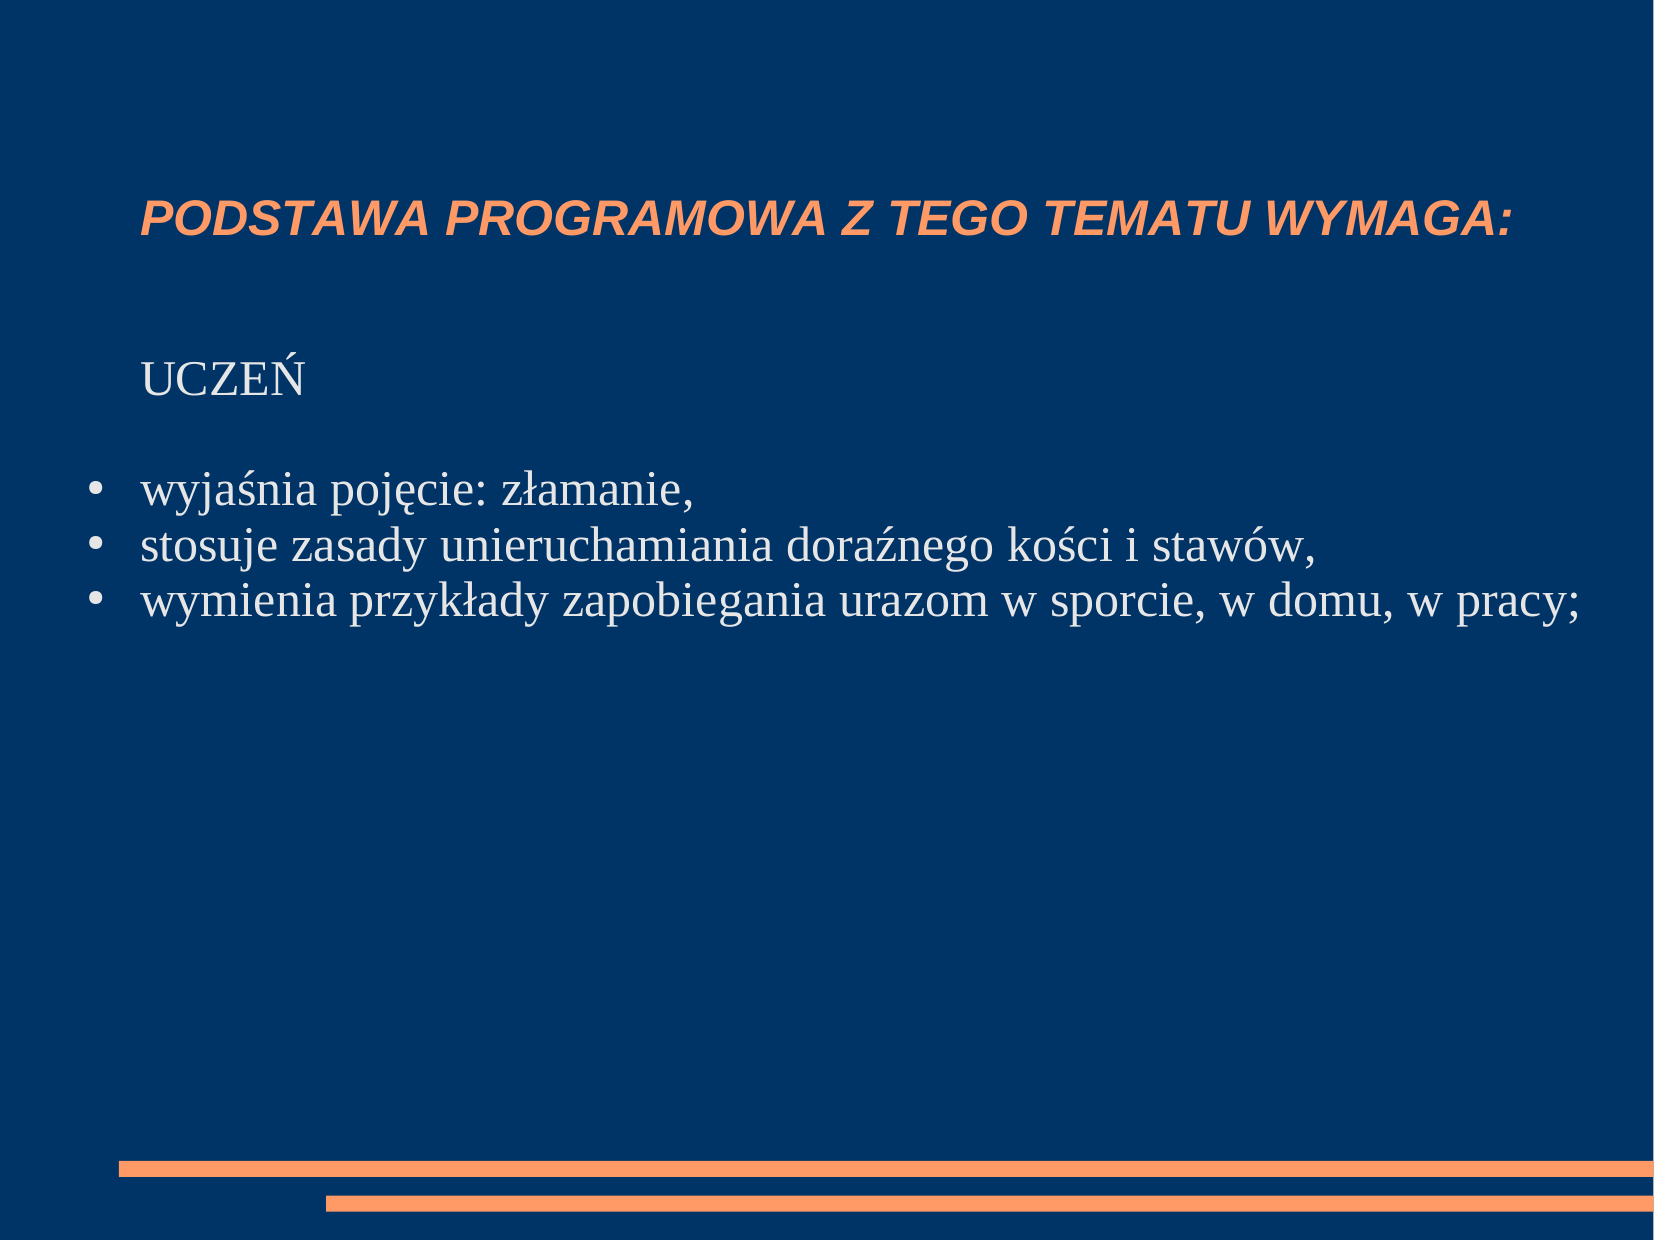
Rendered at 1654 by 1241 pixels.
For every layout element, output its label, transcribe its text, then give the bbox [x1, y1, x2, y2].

title PODSTAWA PROGRAMOWA Z TEGO TEMATU WYMAGA: [94, 114, 1562, 322]
list UCZEŃ wyjaśnia pojęcie: złamanie, stosuje zasady unieruchamiania doraźnego kości i stawów, wymienia przykłady zapobiegania urazom w sporcie, w domu, w pracy; [69, 350, 1582, 1133]
